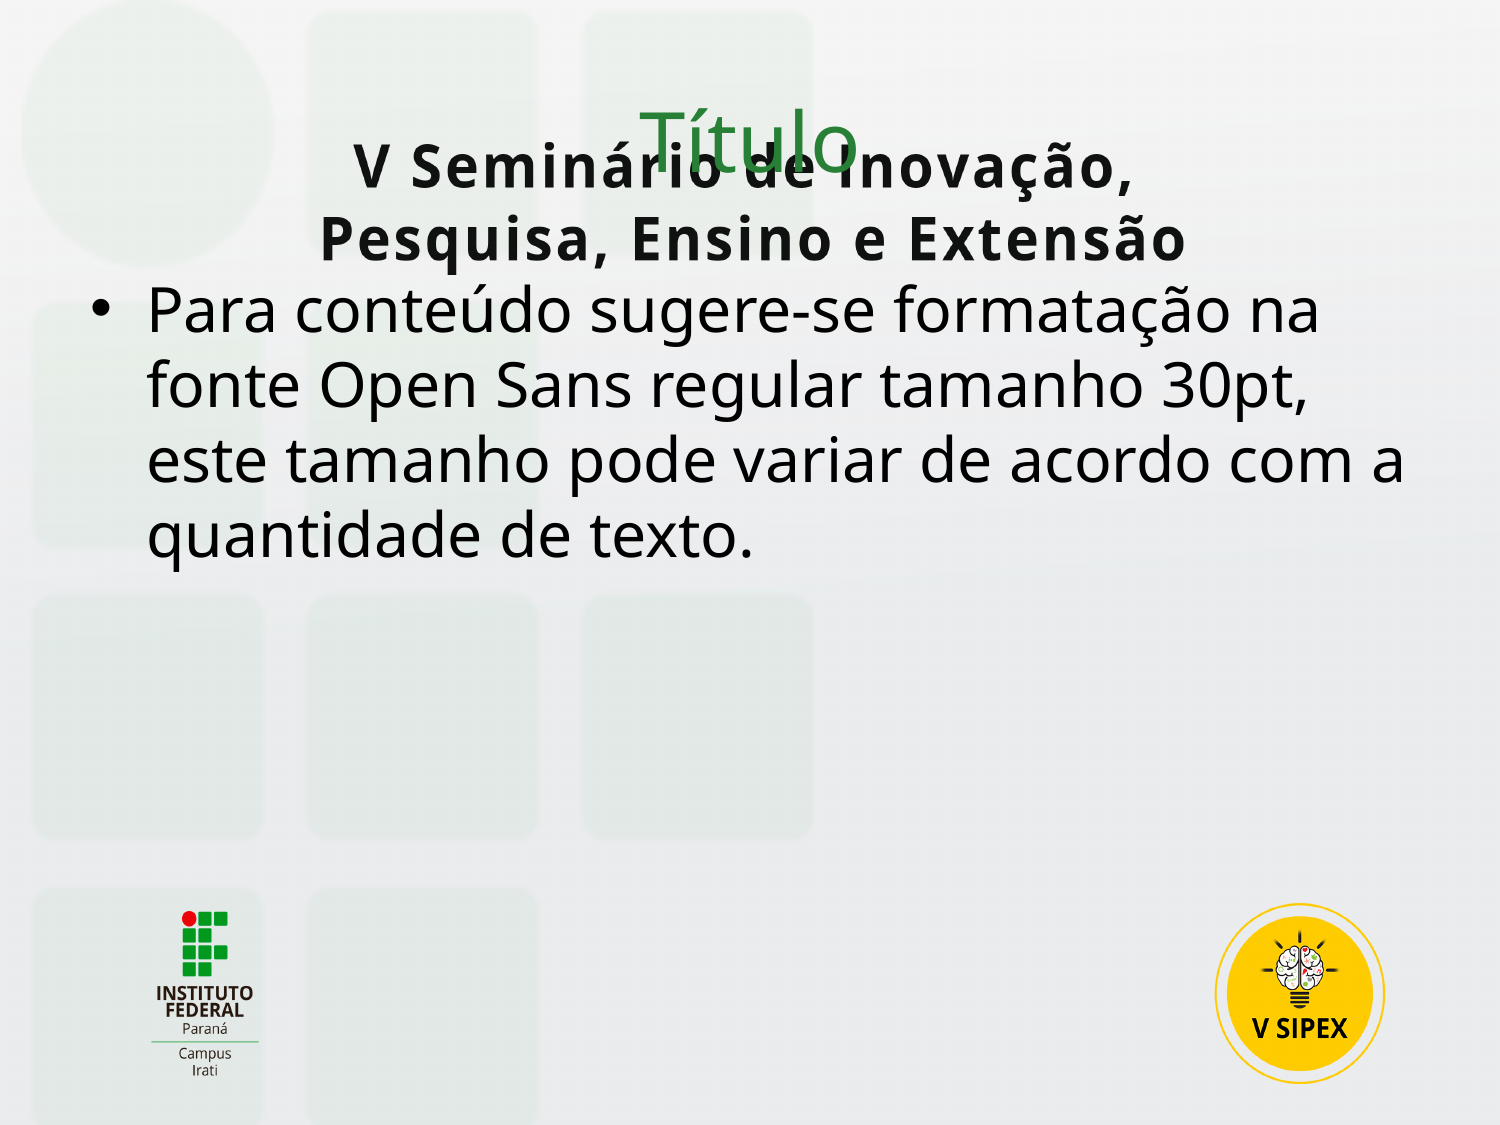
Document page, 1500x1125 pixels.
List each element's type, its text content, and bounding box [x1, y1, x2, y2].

picture [0, 0, 1500, 1125]
title Título [75, 45, 1425, 233]
list Para conteúdo sugere-se formatação na fonte Open Sans regular tamanho 30pt, este tamanho pode variar de acordo com a quantidade de texto. [75, 262, 1425, 1005]
